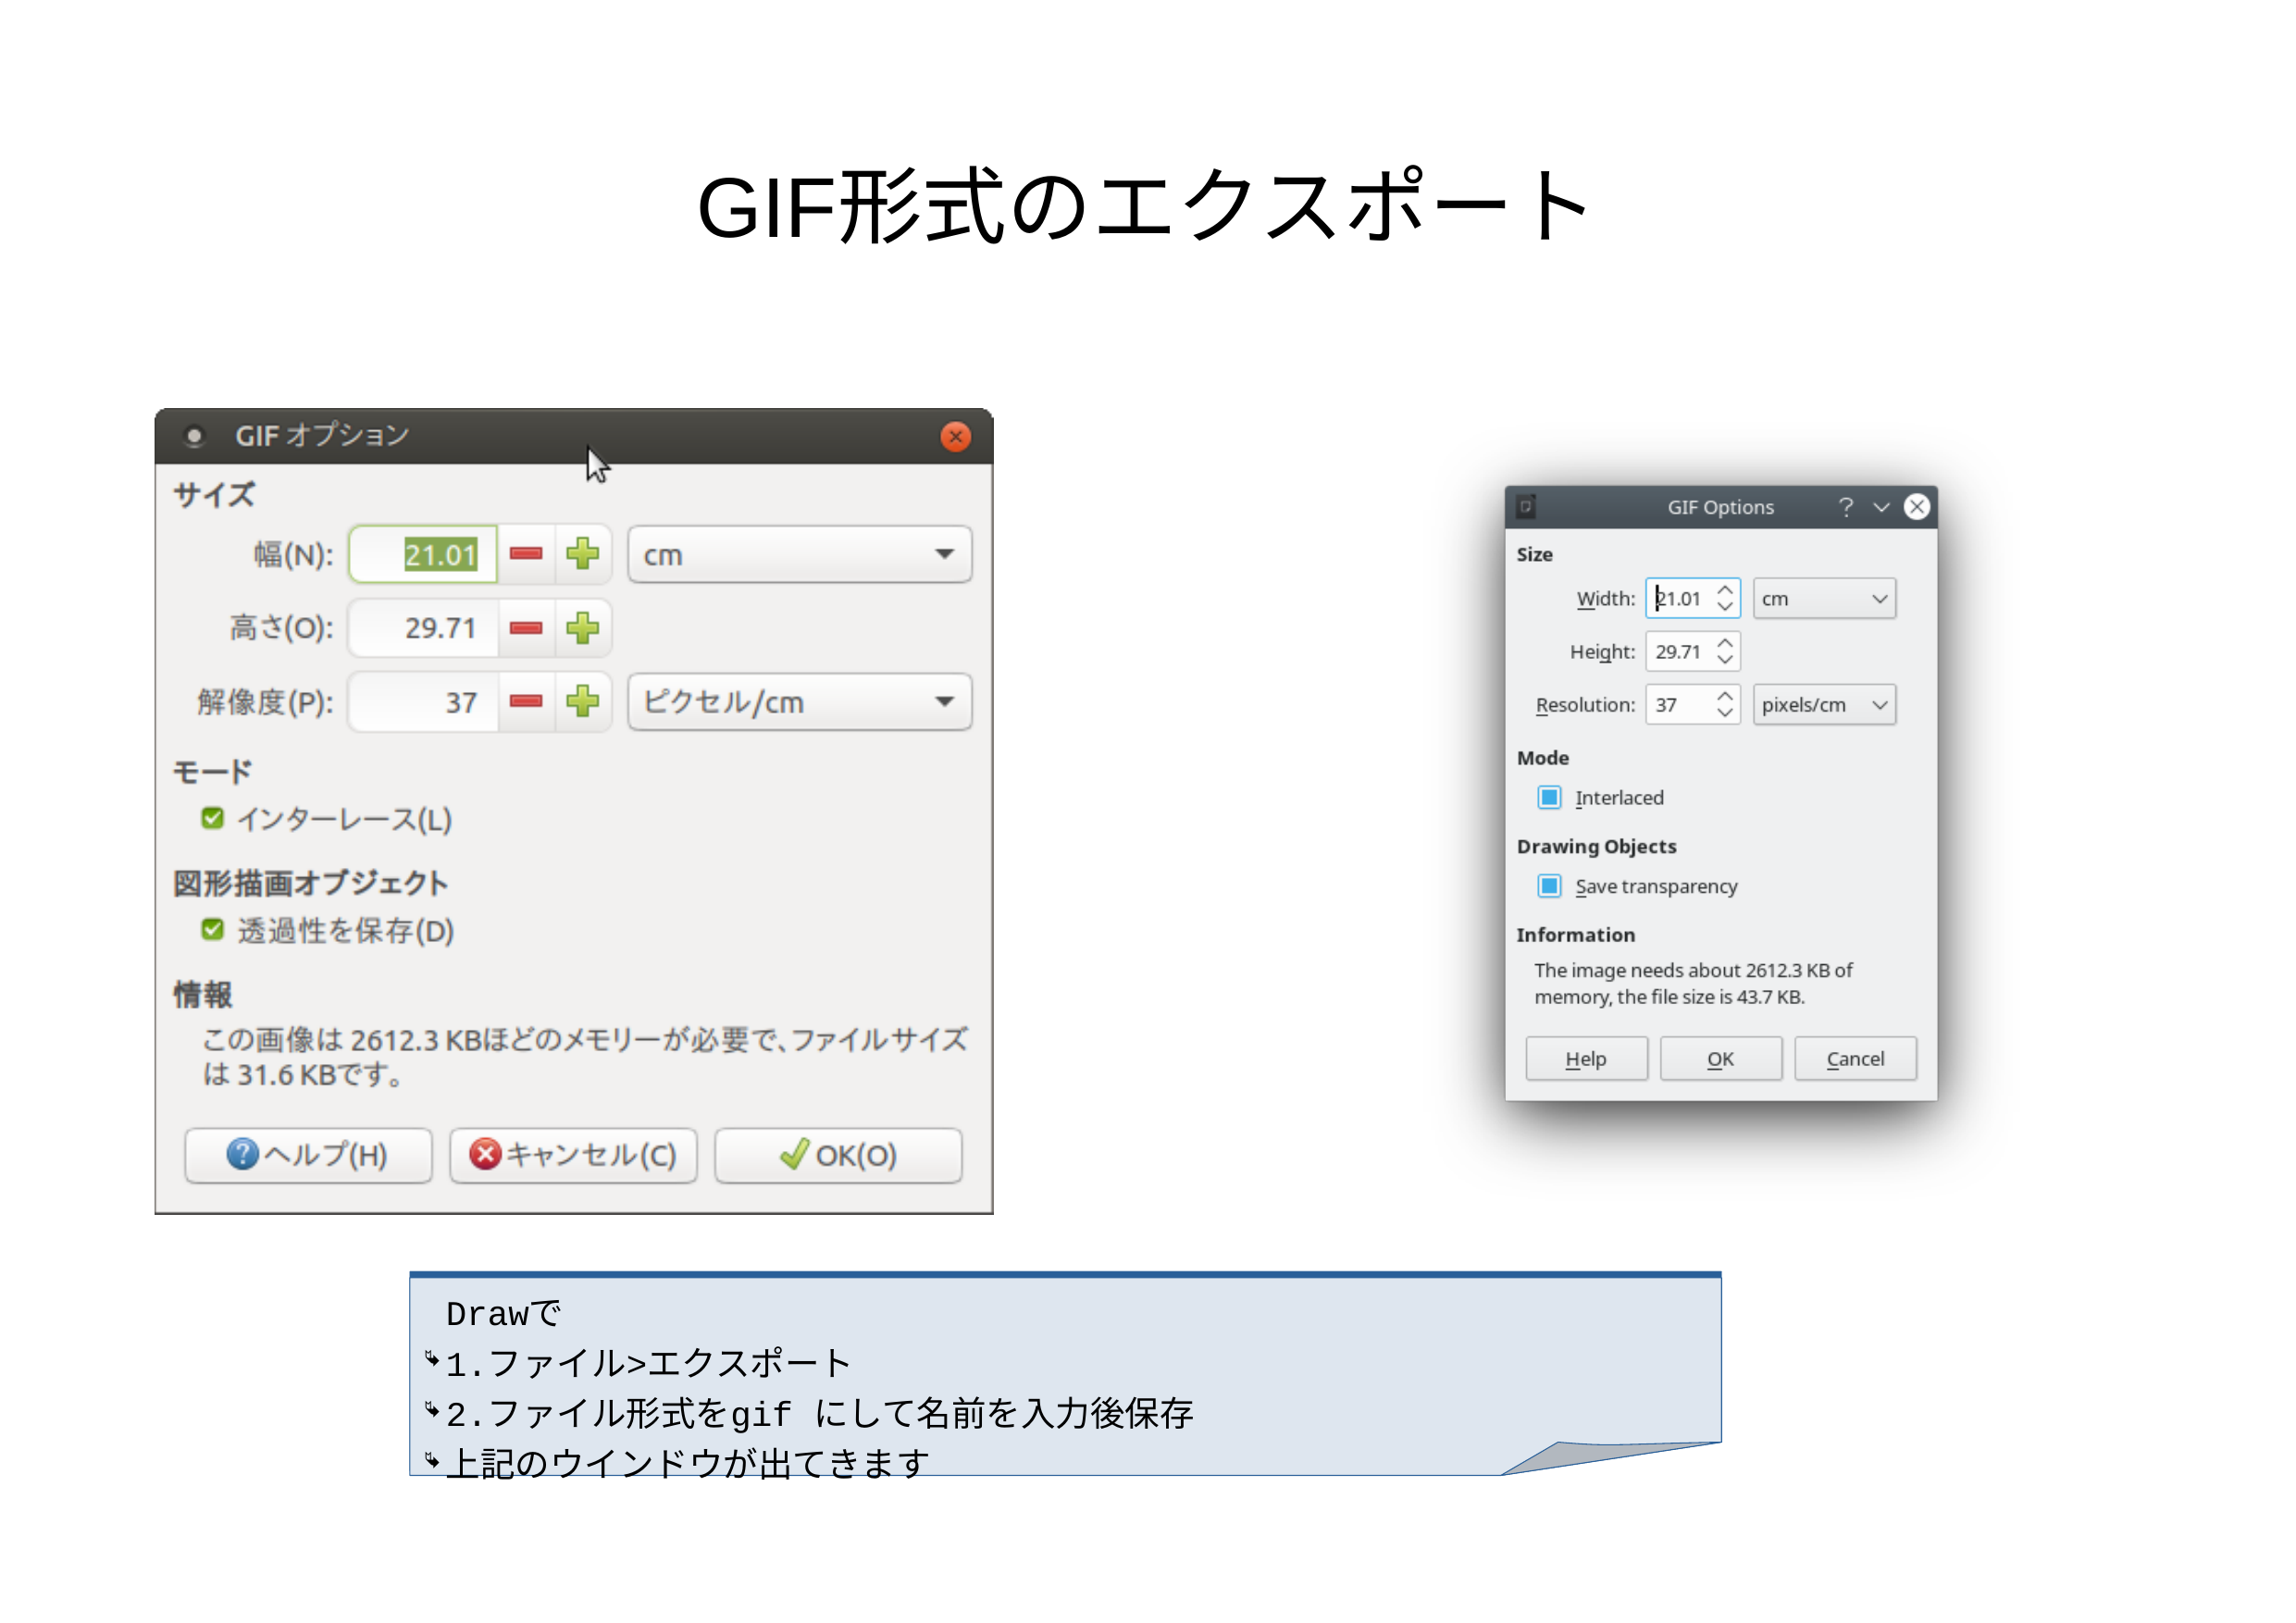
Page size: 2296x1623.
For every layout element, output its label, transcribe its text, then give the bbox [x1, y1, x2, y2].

text_box Drawで 1.ファイル>エクスポート 2.ファイル形式をgif にして名前を入力後保存 上記のウインドウが出てきます [409, 1277, 1722, 1476]
picture [155, 408, 994, 1215]
picture [1409, 408, 2034, 1215]
title GIF形式のエクスポート [115, 64, 2181, 336]
